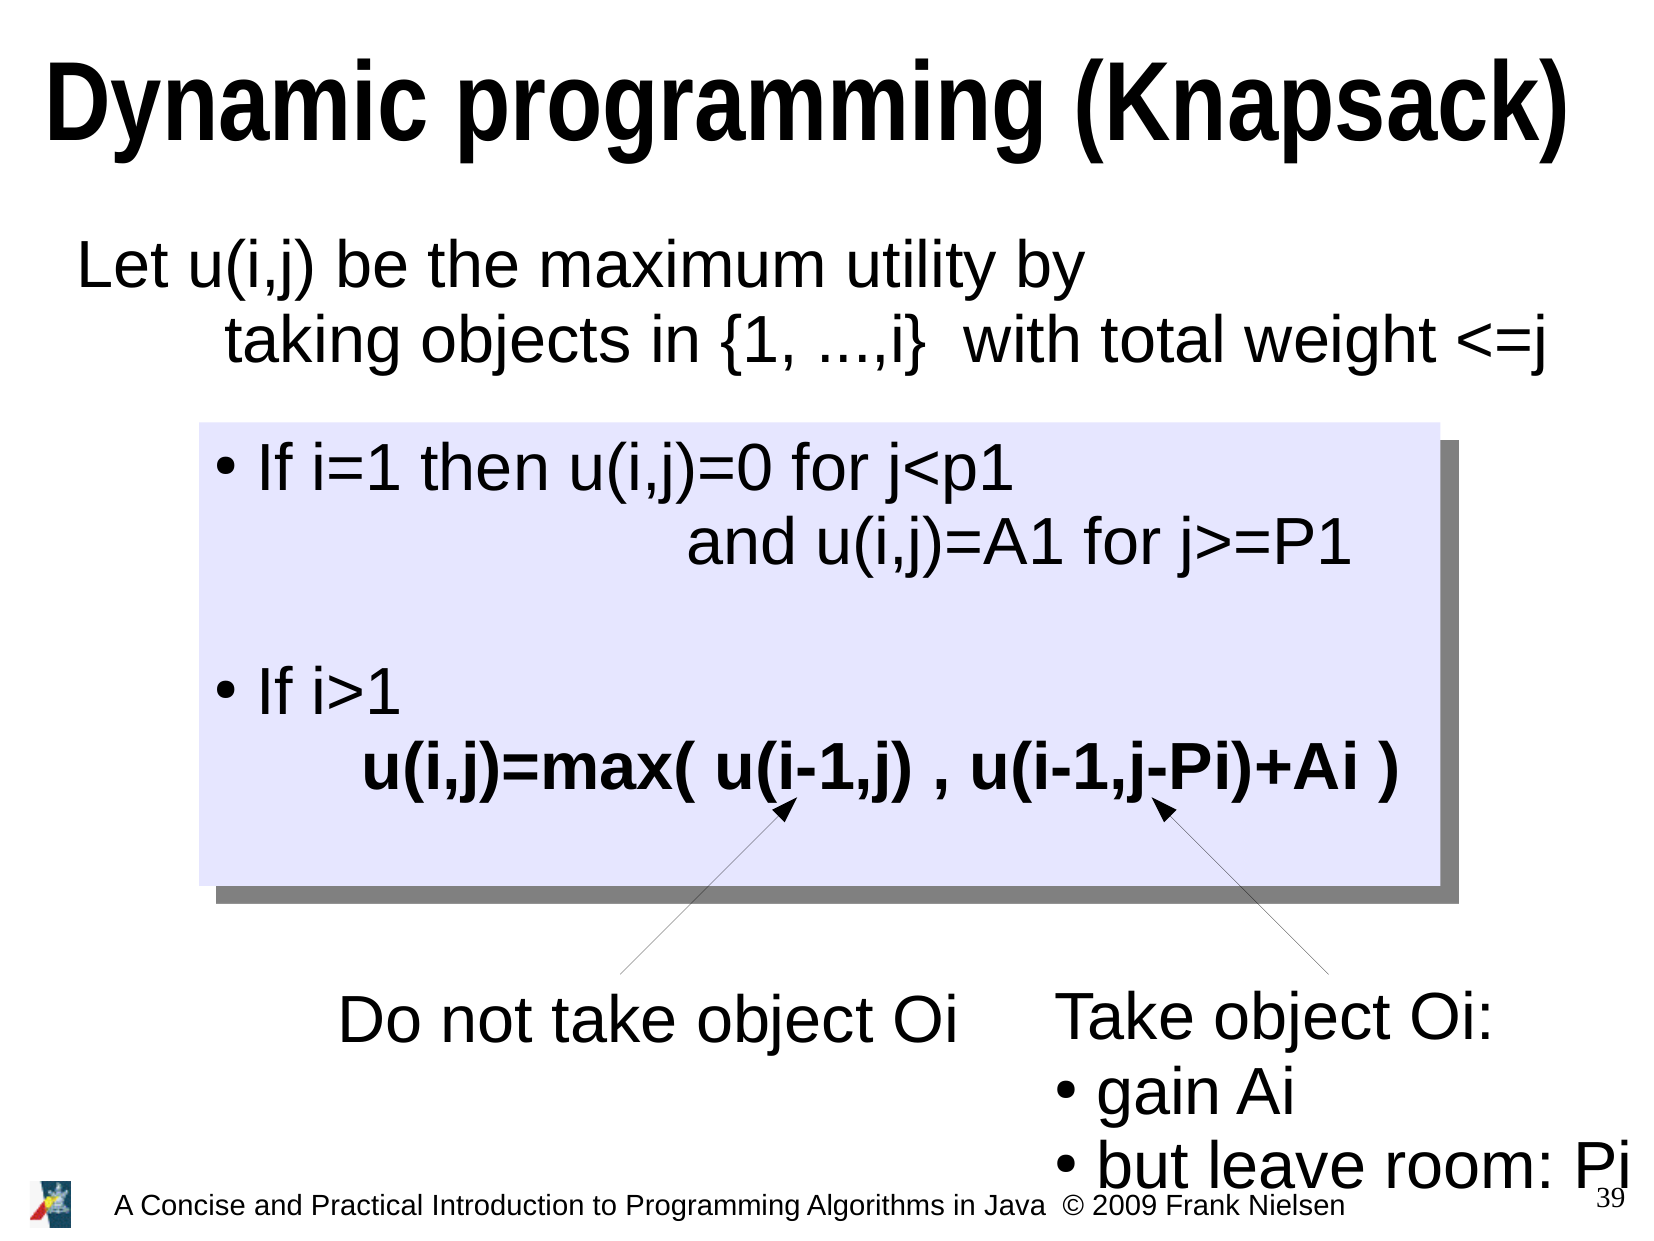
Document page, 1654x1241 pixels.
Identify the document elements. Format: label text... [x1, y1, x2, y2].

picture [29, 1181, 71, 1228]
text_box Do not take object Oi [322, 974, 975, 1064]
text_box Take object Oi: gain Ai but leave room: Pi [1039, 971, 1648, 1211]
text_box Dynamic programming (Knapsack) [29, 28, 1586, 172]
text_box If i=1 then u(i,j)=0 for j<p1 and u(i,j)=A1 for j>=P1 If i>1 u(i,j)=max( u(i-1,j) , u(i-1,j-Pi)+Ai ) [199, 422, 1441, 886]
text_box Let u(i,j) be the maximum utility by taking objects in {1, ...,i} with total weight <=j [62, 219, 1565, 384]
